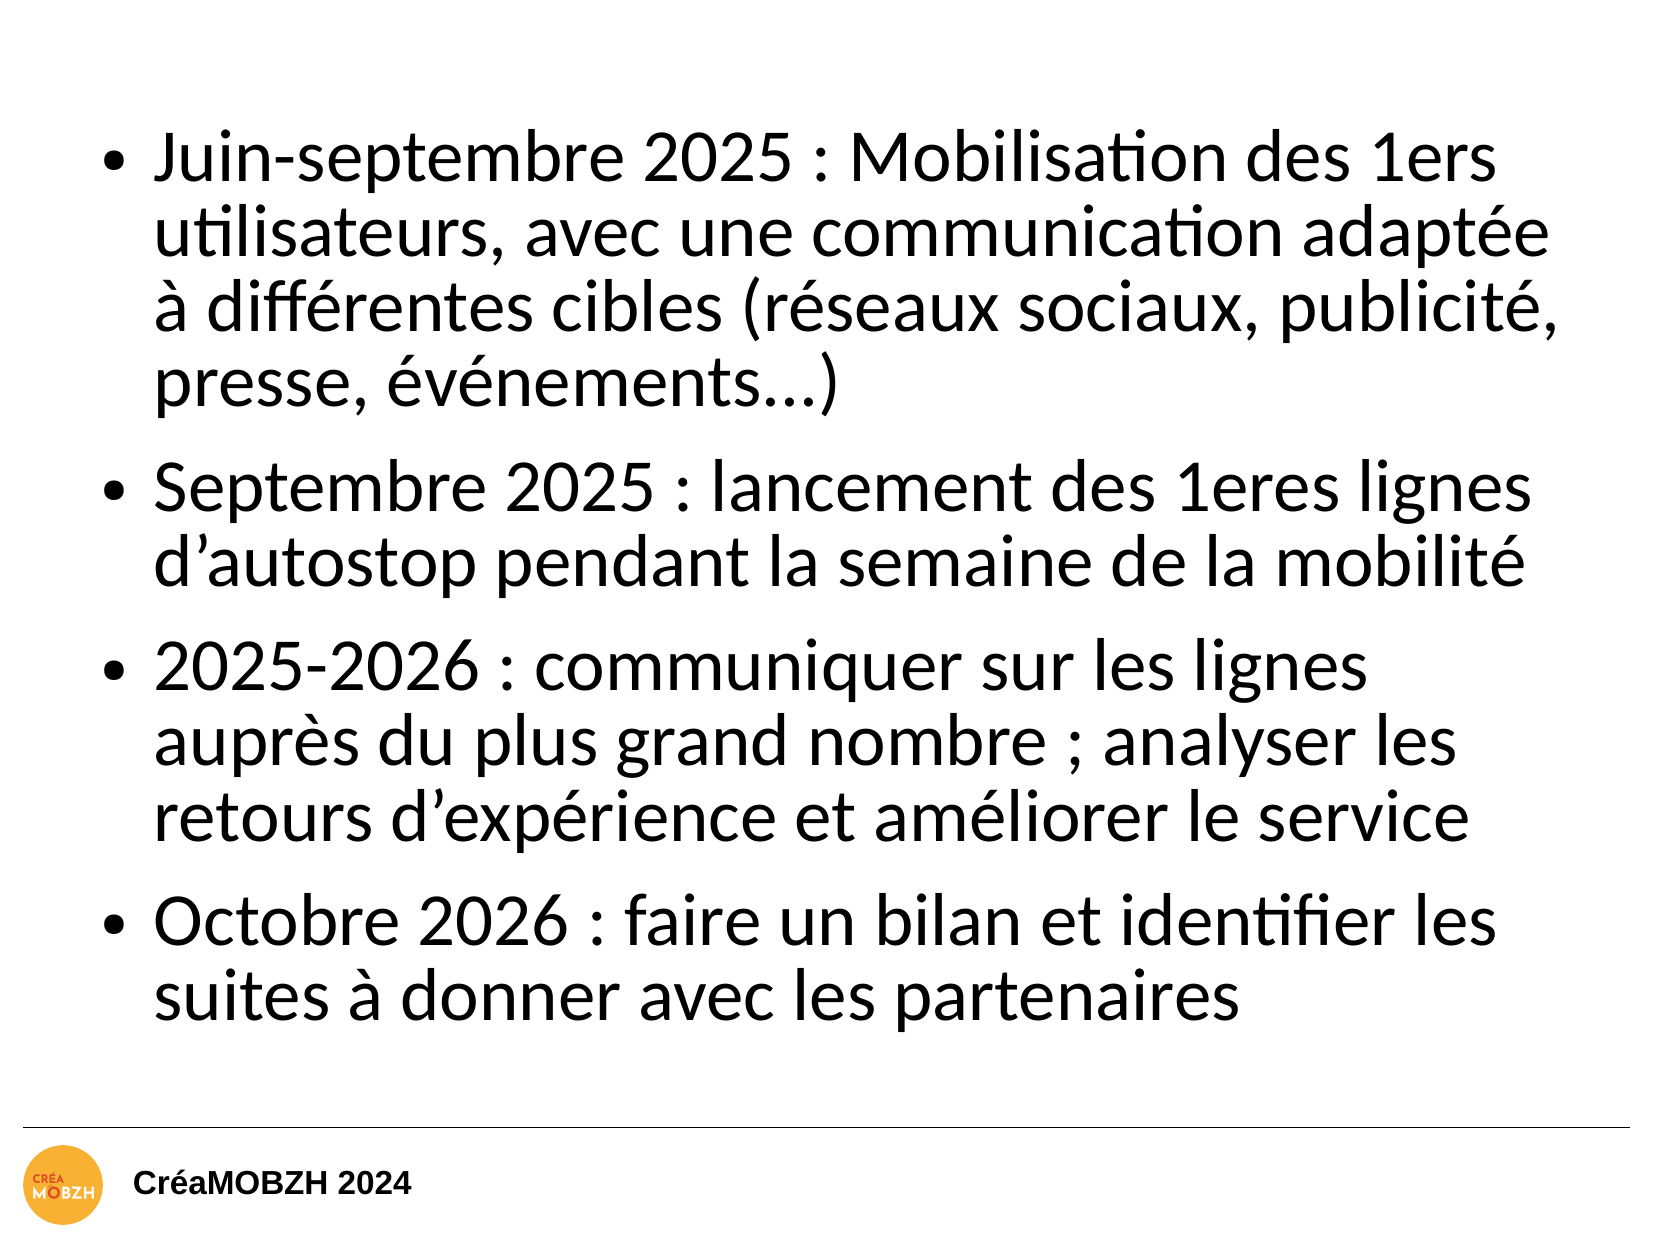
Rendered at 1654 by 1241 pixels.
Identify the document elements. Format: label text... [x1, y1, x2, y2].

picture [23, 1145, 103, 1225]
list Juin-septembre 2025 : Mobilisation des 1ers utilisateurs, avec une communication adaptée à différentes cibles (réseaux sociaux, publicité, presse, événements...) Septembre 2025 : lancement des 1eres lignes d’autostop pendant la semaine de la mobilité 2025-2026 : communiquer sur les lignes auprès du plus grand nombre ; analyser les retours d’expérience et améliorer le service Octobre 2026 : faire un bilan et identifier les suites à donner avec les partenaires [82, 125, 1571, 1040]
text_box CréaMOBZH 2024 [118, 1157, 1040, 1241]
